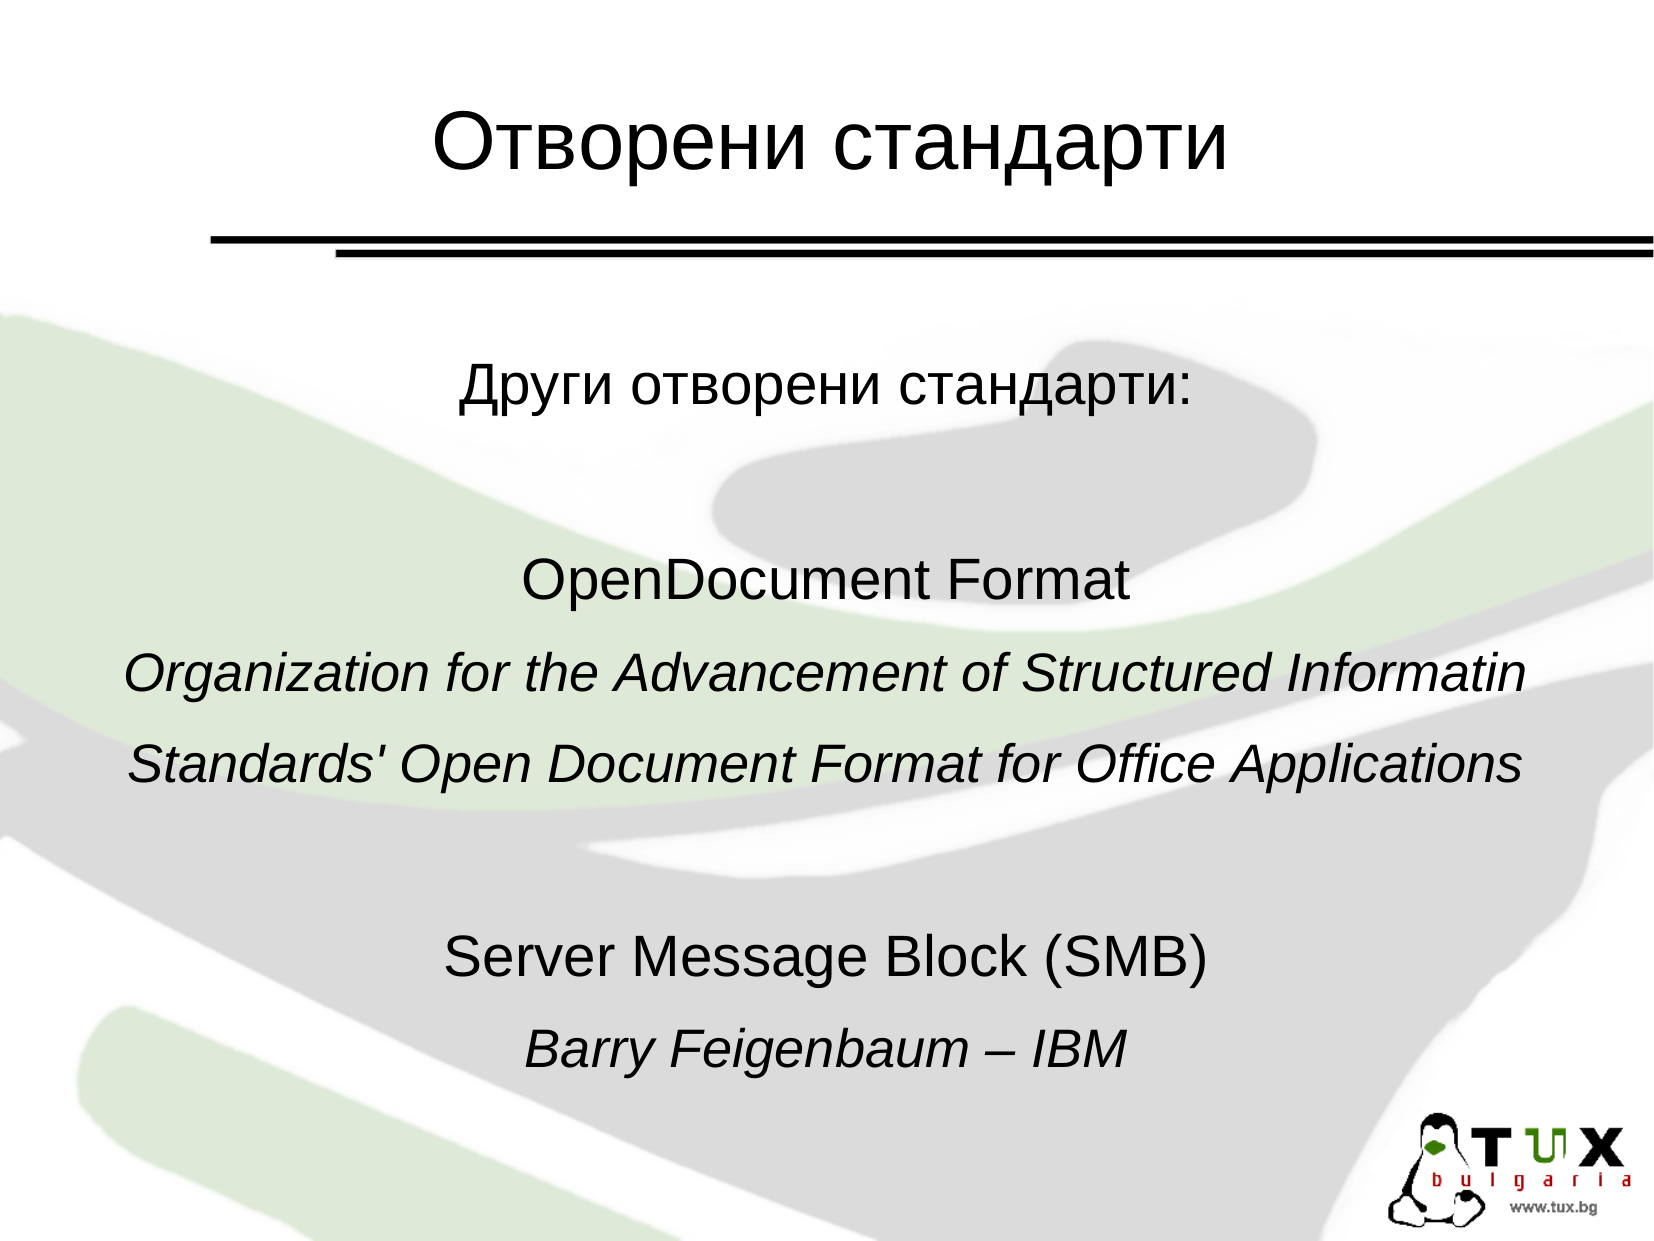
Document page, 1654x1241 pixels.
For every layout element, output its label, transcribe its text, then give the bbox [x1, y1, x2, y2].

subtitle Други отворени стандарти: OpenDocument Format Organization for the Advancement of Structured Informatin Standards' Open Document Format for Office Applications Server Message Block (SMB) Barry Feigenbaum – IBM [82, 308, 1571, 1091]
title Отворени стандарти [86, 37, 1576, 245]
picture [0, 0, 1654, 1241]
